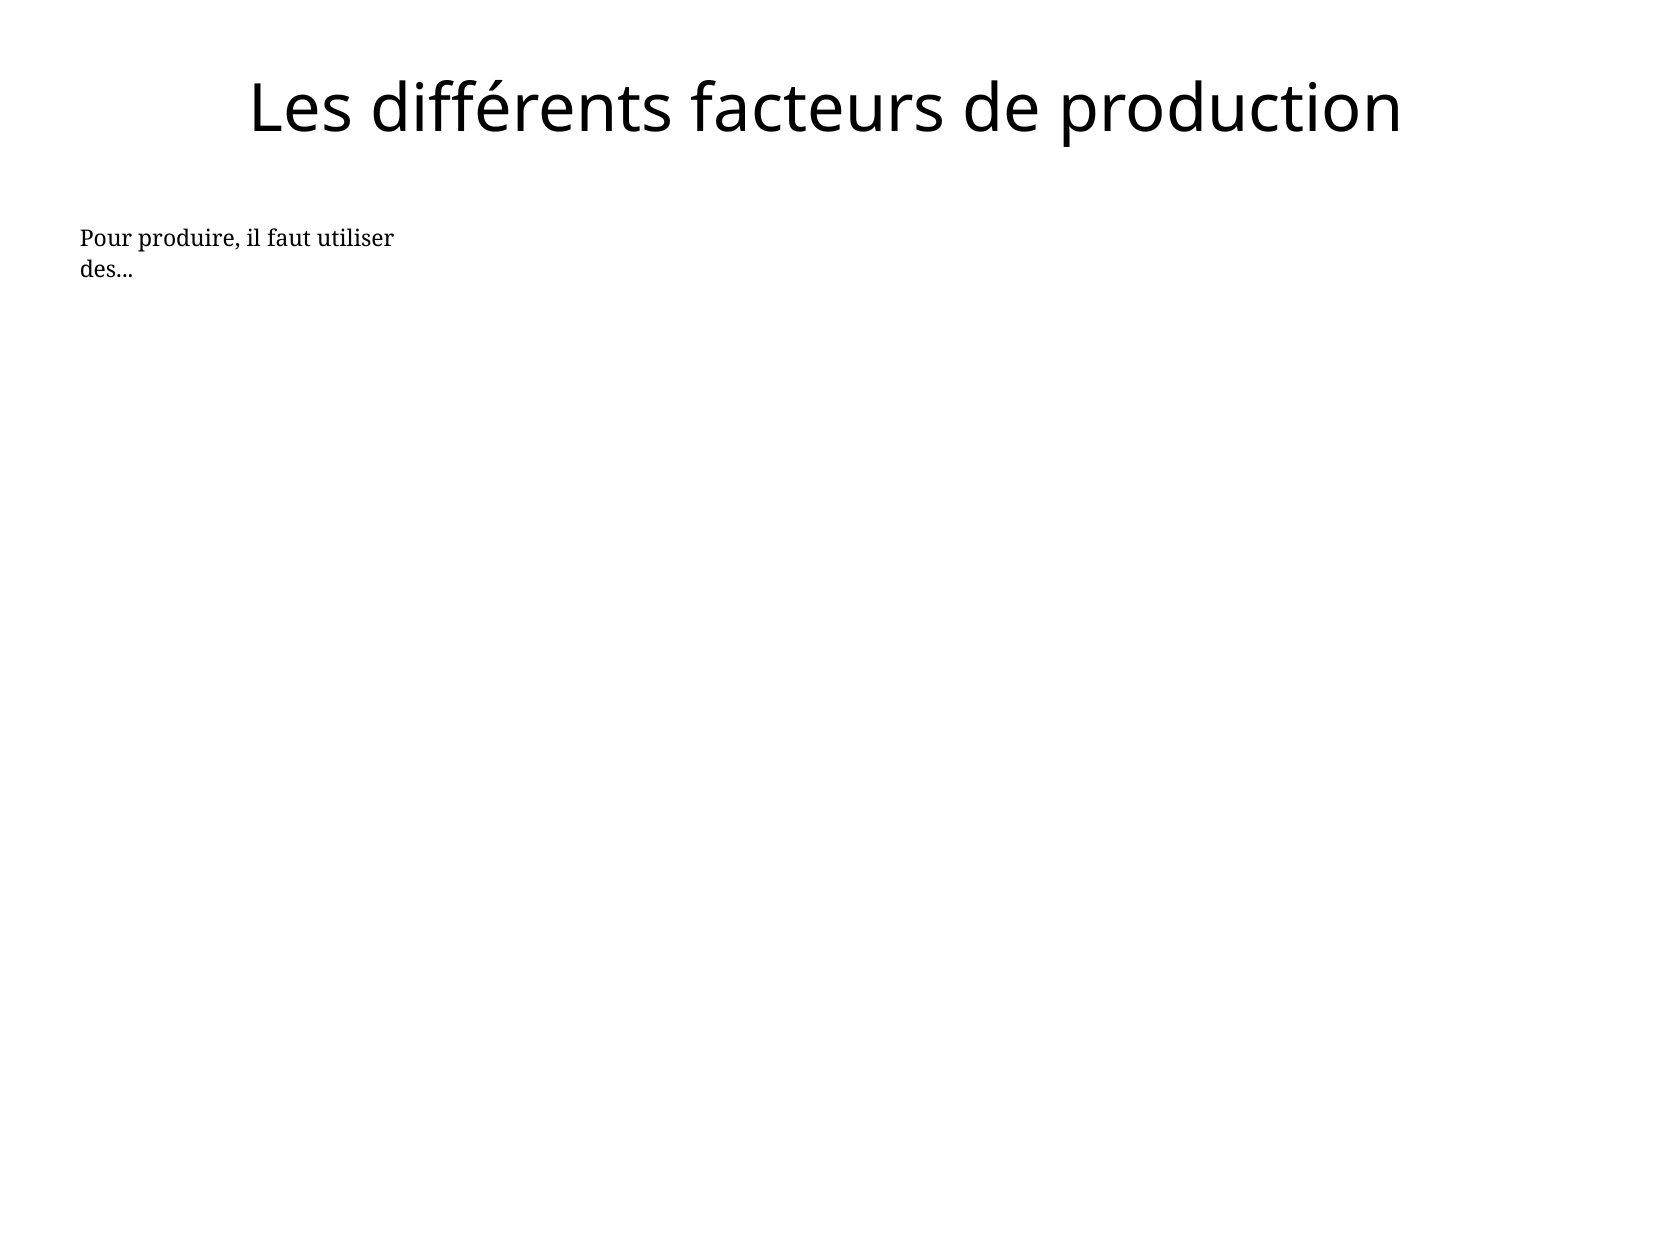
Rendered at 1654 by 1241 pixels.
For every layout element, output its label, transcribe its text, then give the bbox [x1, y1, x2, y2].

title Les différents facteurs de production [82, 46, 1571, 166]
text_box Pour produire, il faut utiliser des... [64, 214, 455, 272]
